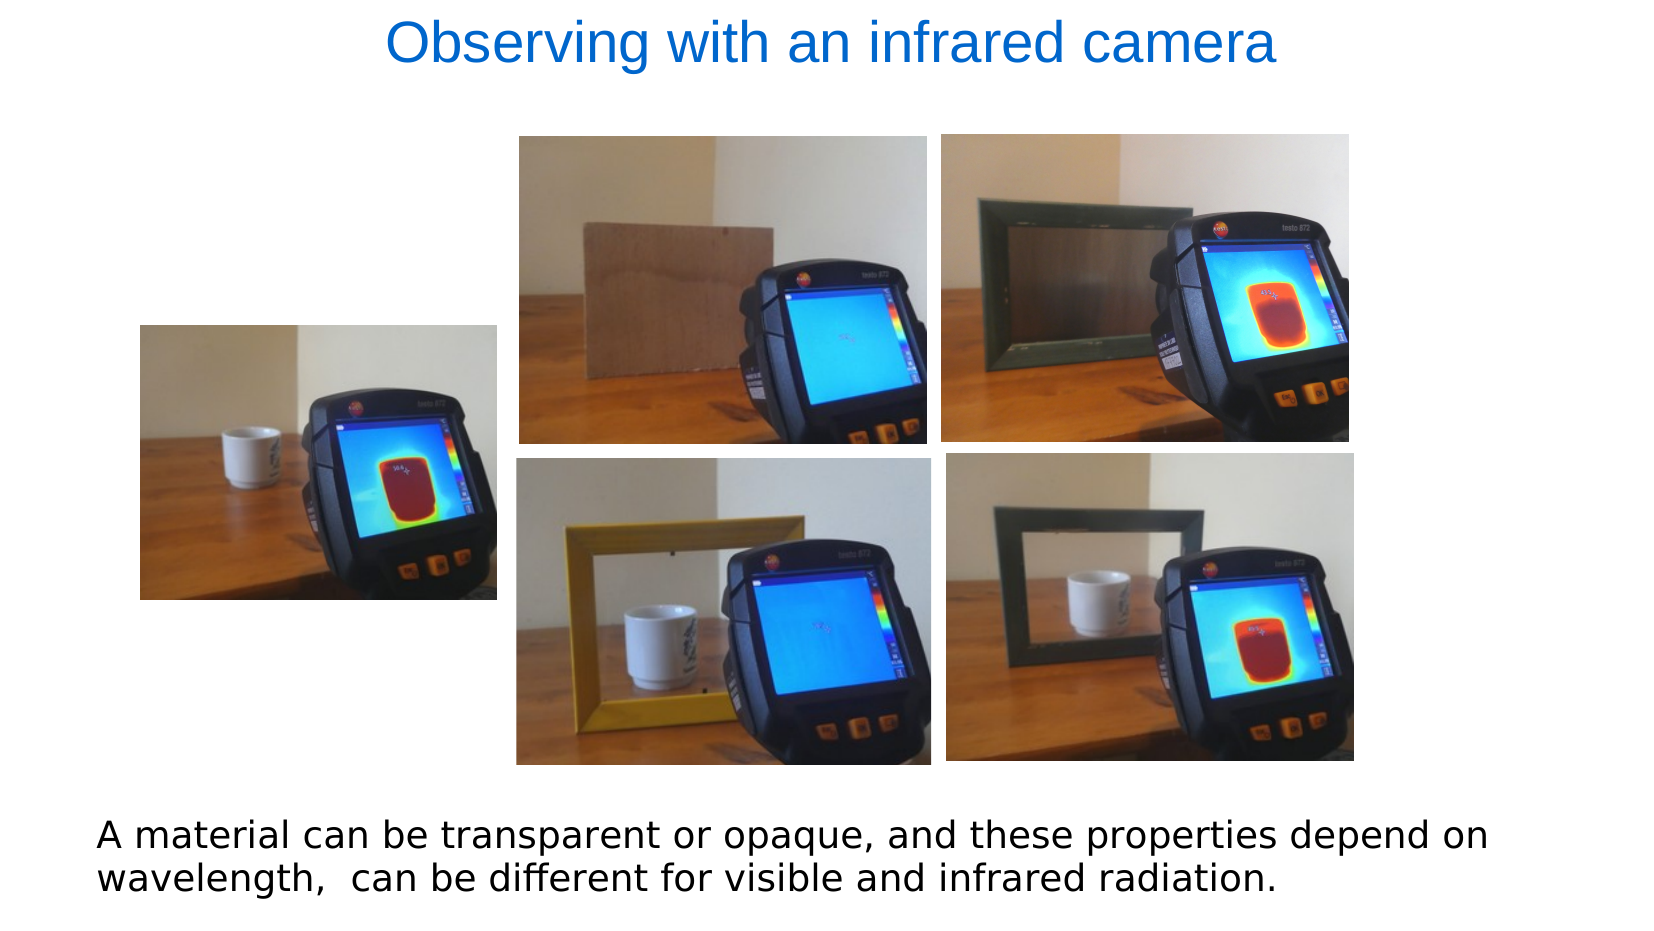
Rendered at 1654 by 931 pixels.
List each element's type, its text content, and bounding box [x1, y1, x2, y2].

text_box A material can be transparent or opaque, and these properties depend on wavelength, can be different for visible and infrared radiation. [81, 806, 1604, 925]
picture [941, 134, 1349, 442]
picture [516, 458, 932, 765]
title Observing with an infrared camera [42, 0, 1621, 89]
picture [519, 136, 927, 444]
picture [946, 453, 1354, 761]
picture [140, 325, 497, 600]
